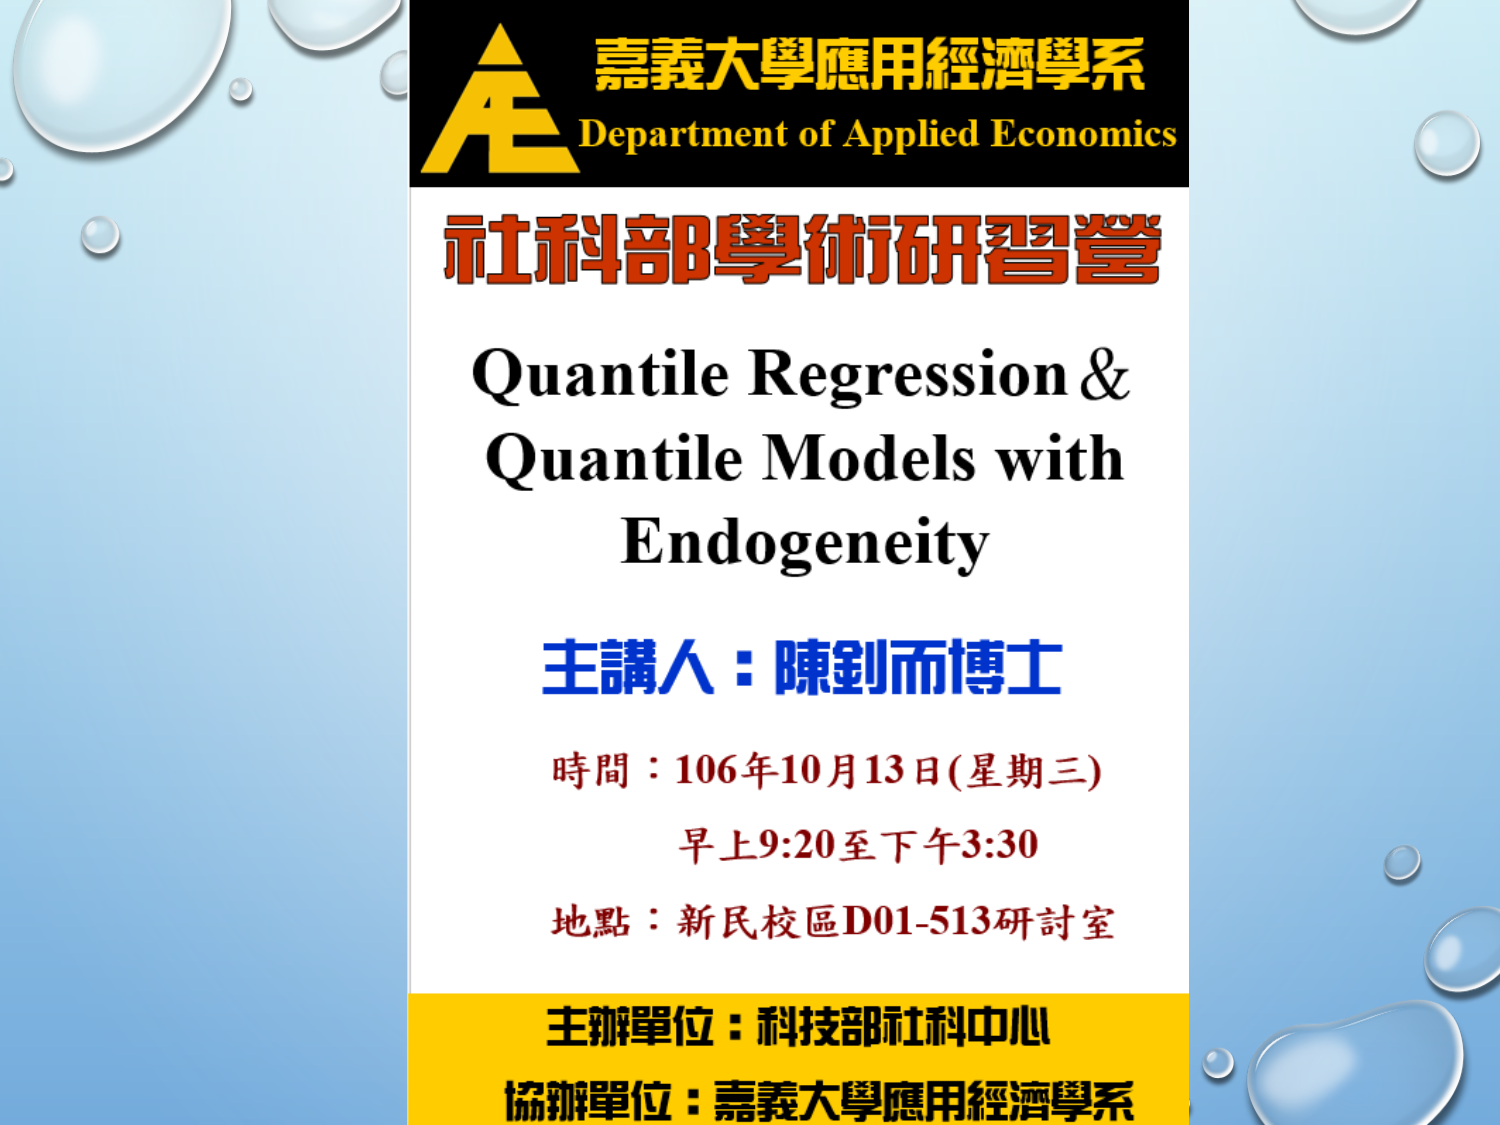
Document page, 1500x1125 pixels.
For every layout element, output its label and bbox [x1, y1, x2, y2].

picture [407, 0, 1189, 1125]
